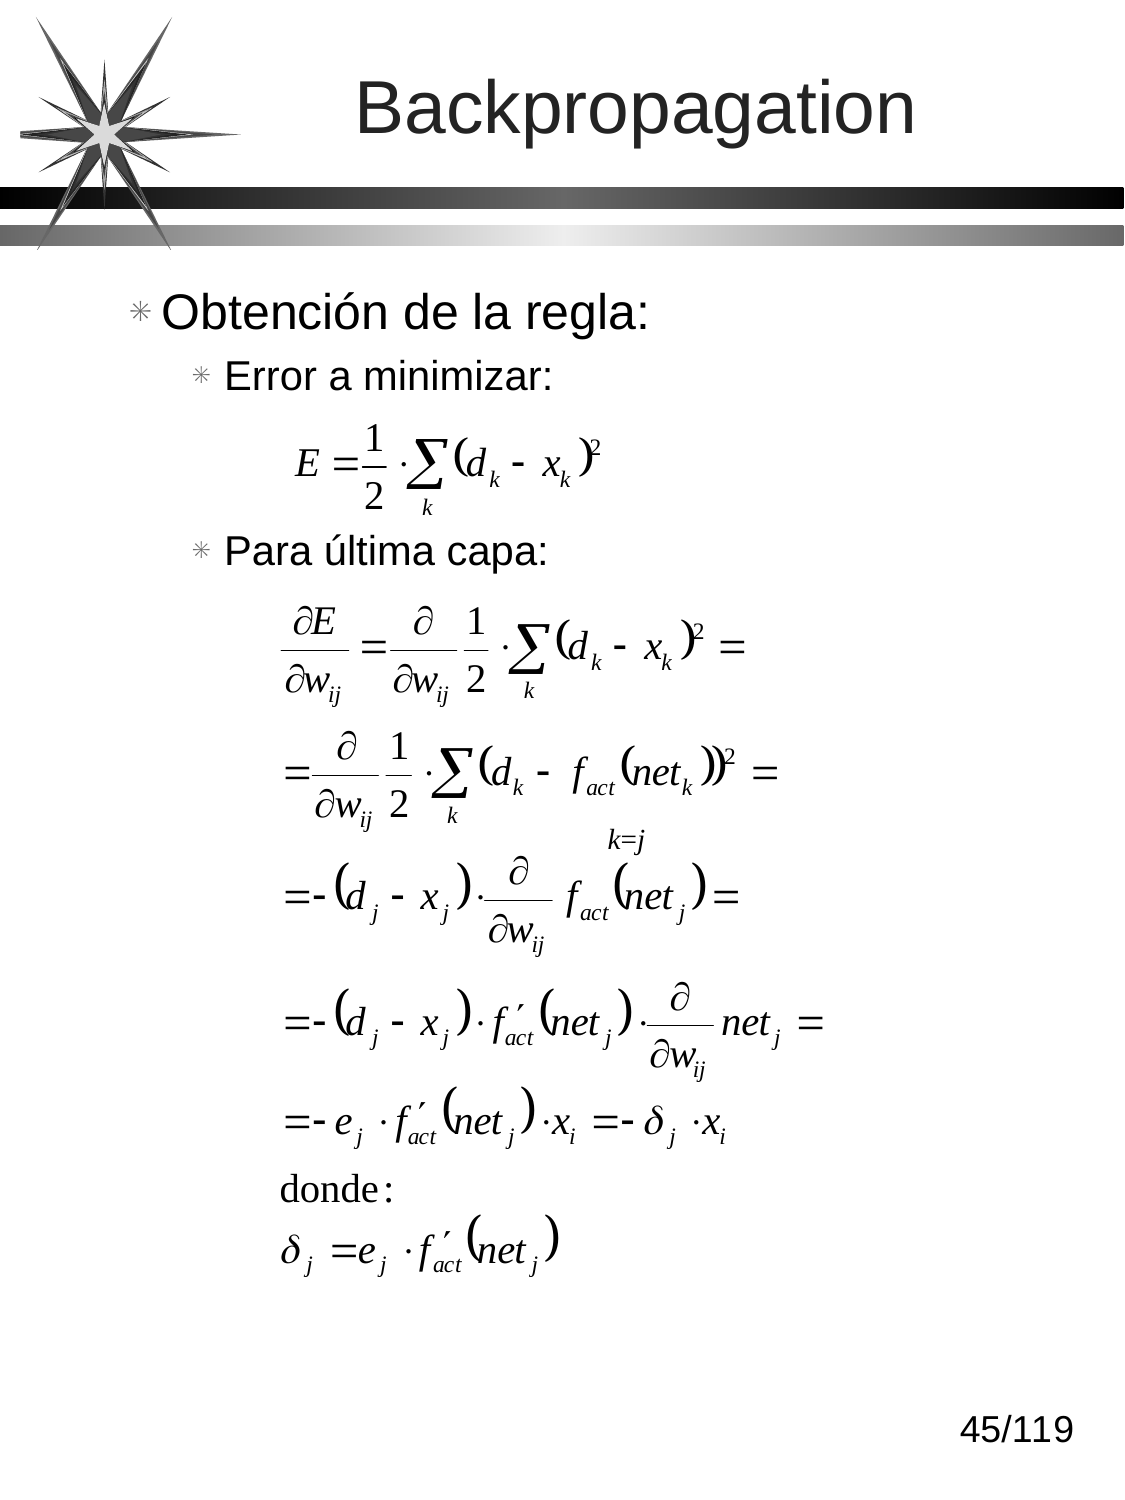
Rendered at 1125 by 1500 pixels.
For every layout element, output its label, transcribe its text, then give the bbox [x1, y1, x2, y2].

list Obtención de la regla: Error a minimizar: Para última capa: [37, 275, 1075, 1450]
chart [275, 595, 825, 1290]
text_box k=j [607, 821, 646, 855]
title Backpropagation [174, 50, 1097, 163]
chart [287, 411, 615, 527]
